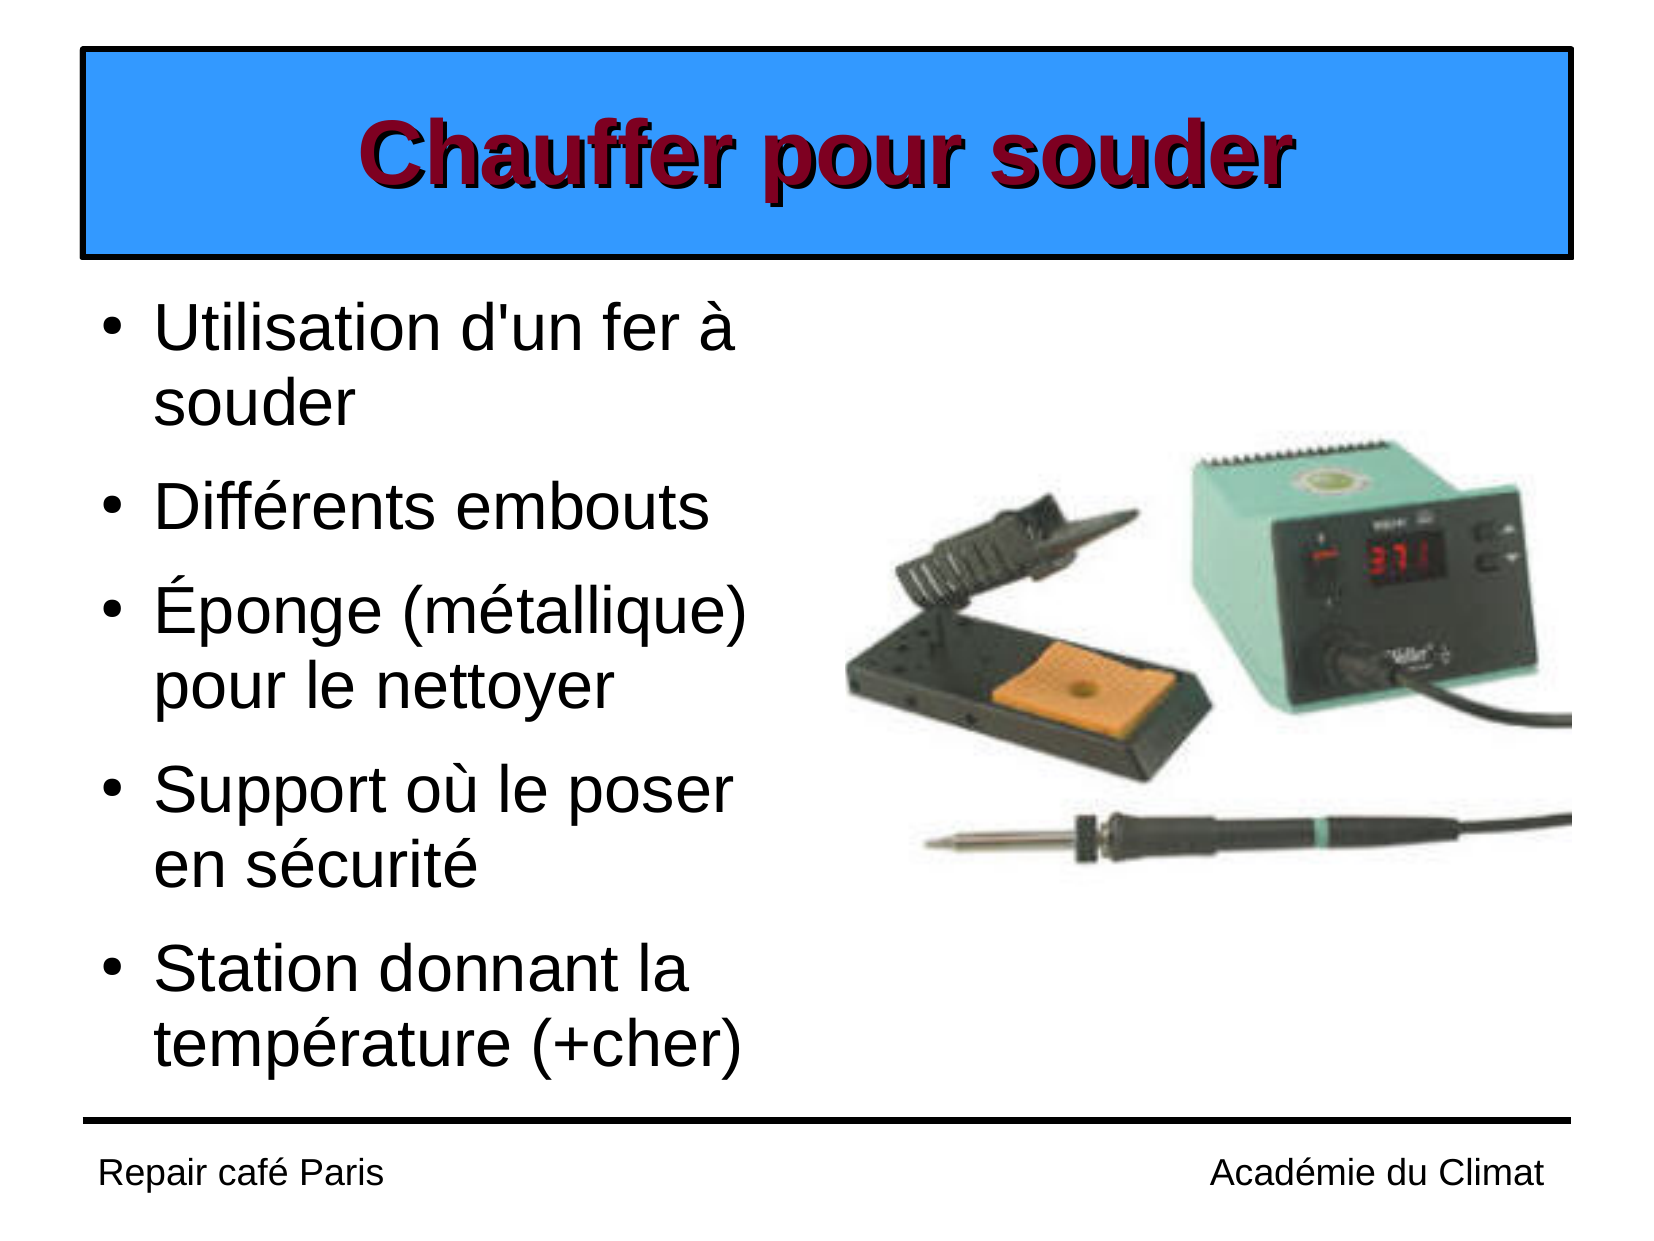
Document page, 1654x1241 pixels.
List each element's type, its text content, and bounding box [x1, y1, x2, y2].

title Chauffer pour souder [82, 49, 1571, 257]
picture [845, 410, 1572, 889]
list Utilisation d'un fer à souder Différents embouts Éponge (métallique) pour le nettoyer Support où le poser en sécurité Station donnant la température (+cher) [82, 290, 809, 1082]
text_box Repair café Paris Académie du Climat [82, 1144, 1571, 1201]
